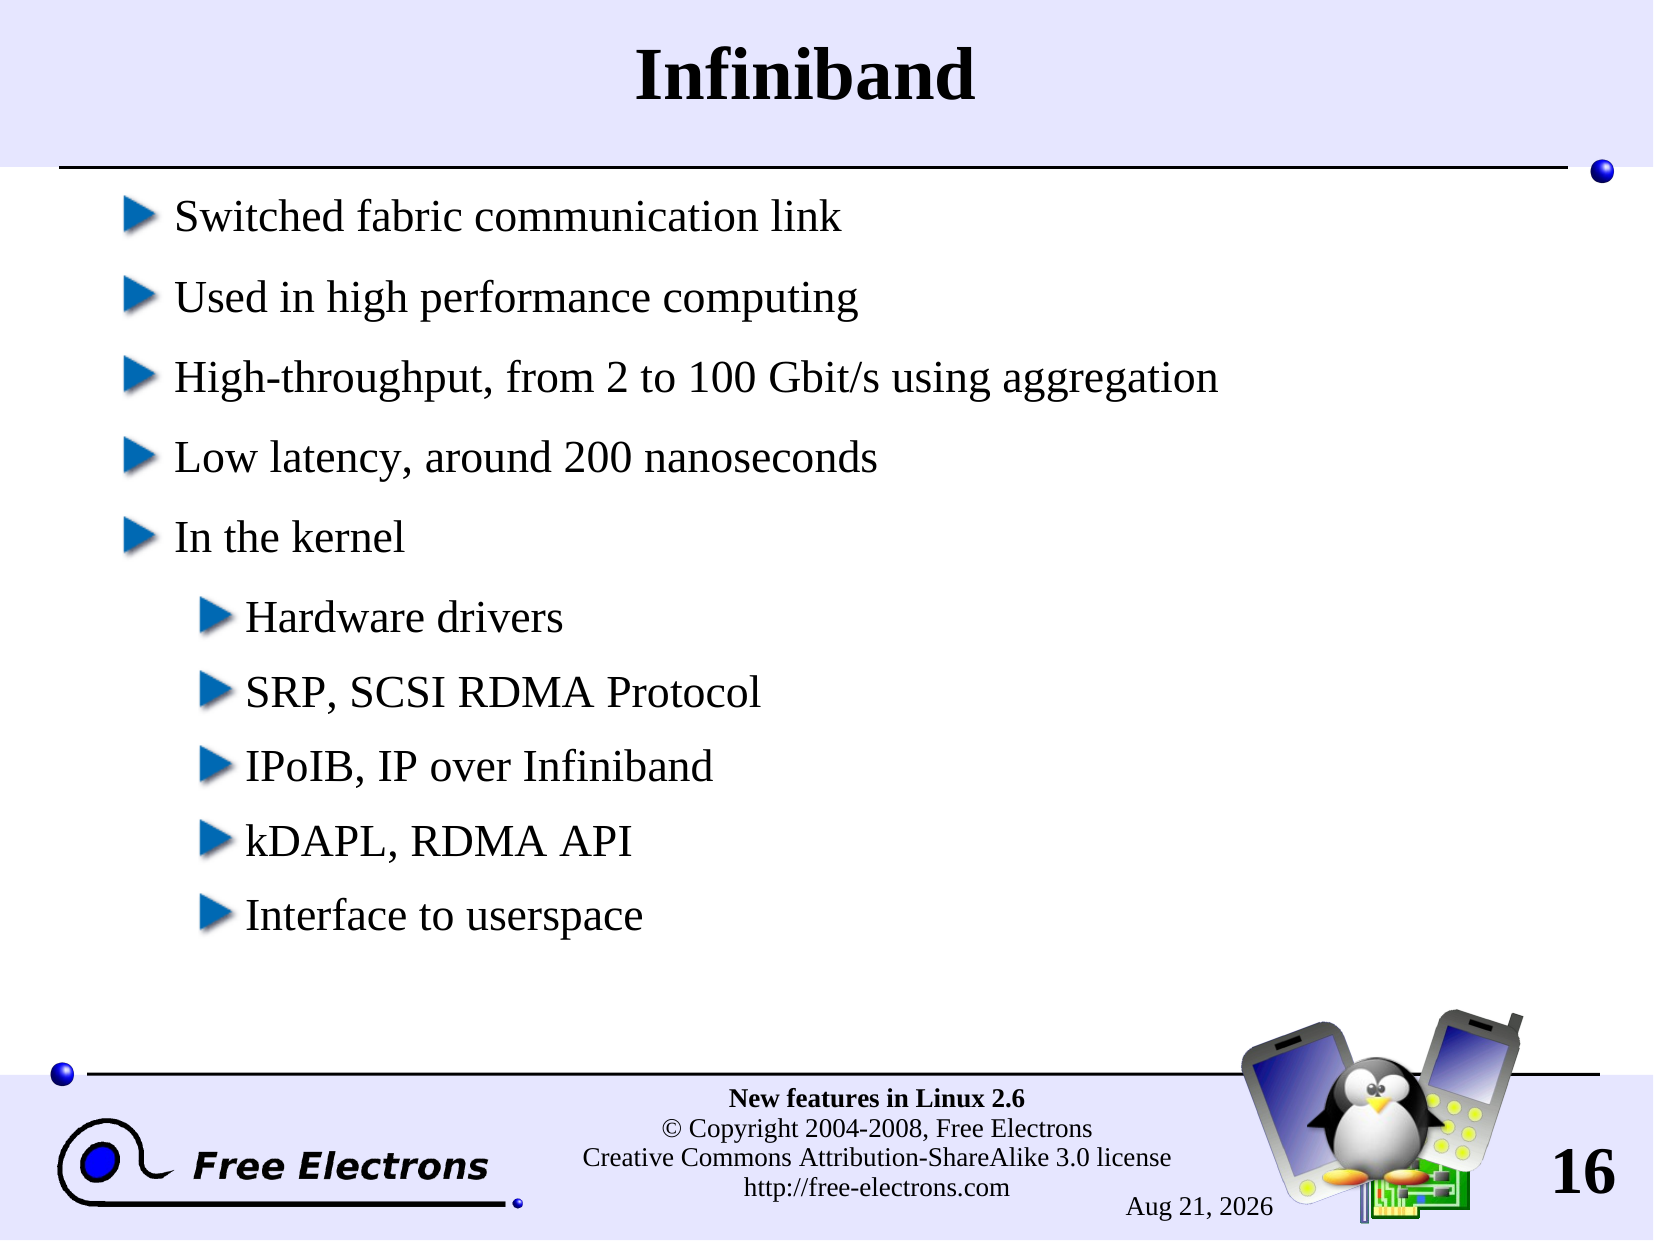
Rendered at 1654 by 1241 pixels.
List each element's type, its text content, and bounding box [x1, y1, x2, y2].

list Switched fabric communication link Used in high performance computing High-throughput, from 2 to 100 Gbit/s using aggregation Low latency, around 200 nanoseconds In the kernel Hardware drivers SRP, SCSI RDMA Protocol IPoIB, IP over Infiniband kDAPL, RDMA API Interface to userspace [103, 190, 1516, 1041]
picture [50, 1107, 527, 1216]
picture [1225, 1007, 1538, 1241]
title Infiniband [60, 25, 1551, 124]
